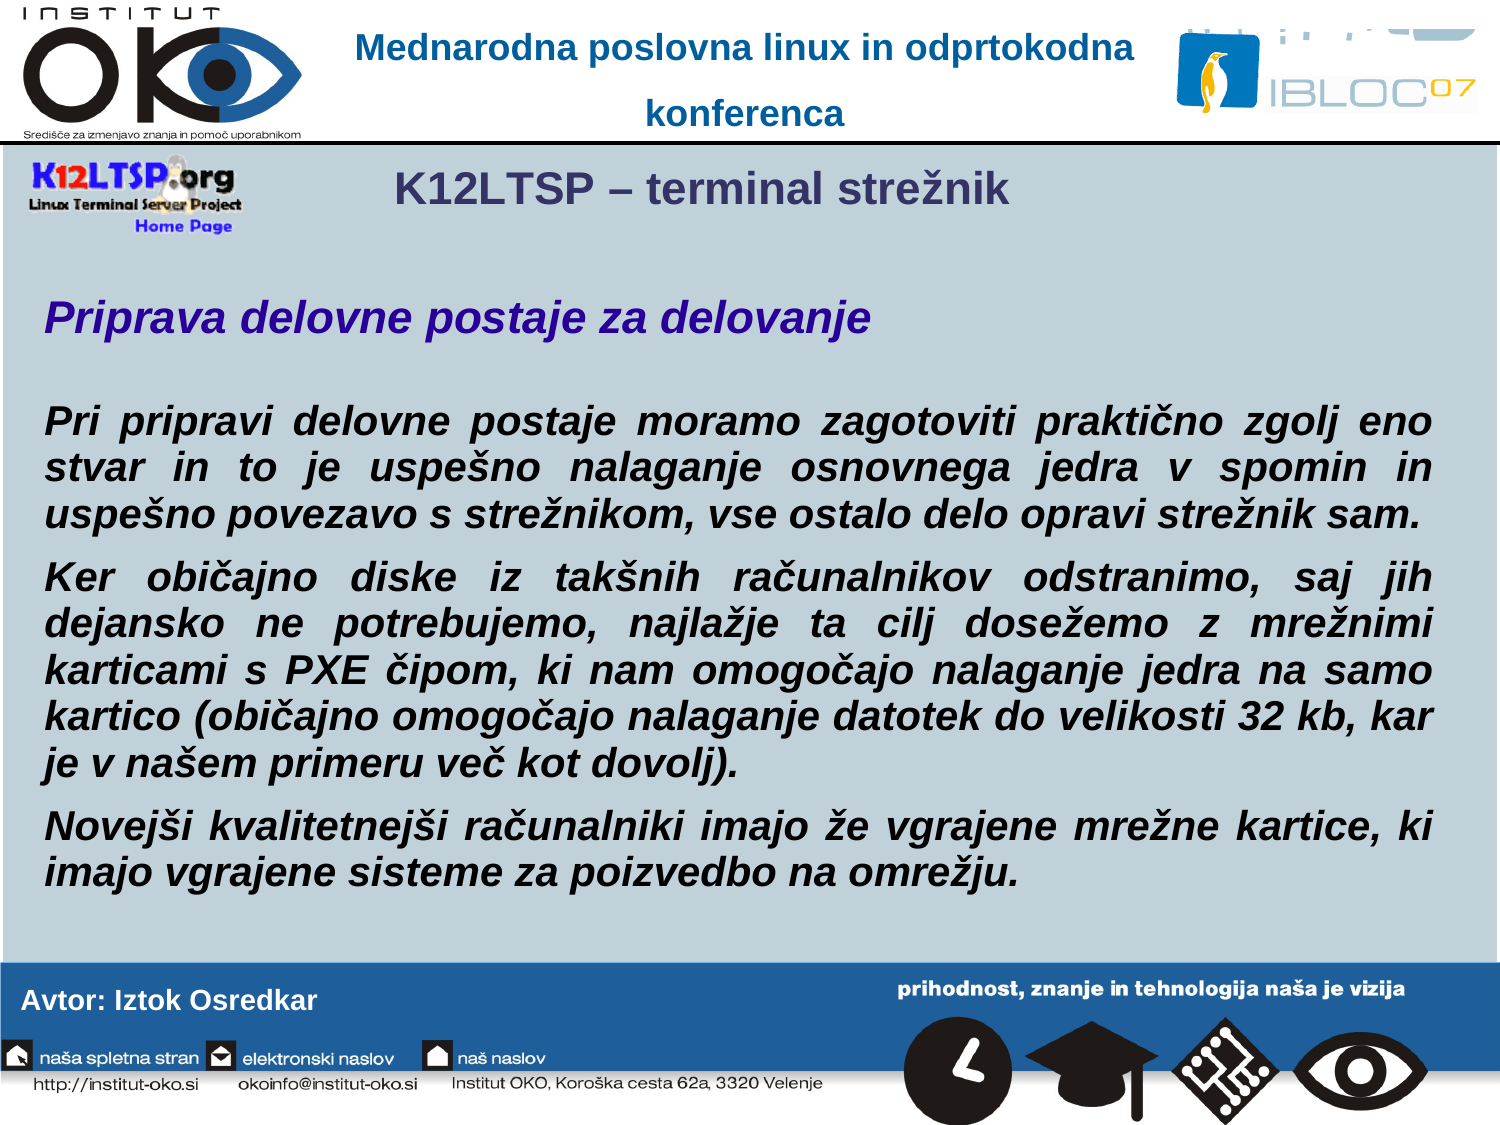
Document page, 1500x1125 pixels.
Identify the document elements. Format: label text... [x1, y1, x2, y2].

list Pri pripravi delovne postaje moramo zagotoviti praktično zgolj eno stvar in to je uspešno nalaganje osnovnega jedra v spomin in uspešno povezavo s strežnikom, vse ostalo delo opravi strežnik sam. Ker običajno diske iz takšnih računalnikov odstranimo, saj jih dejansko ne potrebujemo, najlažje ta cilj dosežemo z mrežnimi karticami s PXE čipom, ki nam omogočajo nalaganje jedra na samo kartico (običajno omogočajo nalaganje datotek do velikosti 32 kb, kar je v našem primeru več kot dovolj). Novejši kvalitetnejši računalniki imajo že vgrajene mrežne kartice, ki imajo vgrajene sisteme za poizvedbo na omrežju. [29, 389, 1453, 911]
title K12LTSP – terminal strežnik [348, 130, 1058, 249]
picture [17, 153, 251, 240]
text_box Mednarodna poslovna linux in odprtokodna konferenca [324, 19, 1176, 141]
text_box Avtor: Iztok Osredkar [5, 976, 431, 1025]
list Priprava delovne postaje za delovanje [29, 284, 945, 389]
chart [0, 145, 1500, 962]
picture [23, 7, 302, 140]
picture [1175, 29, 1477, 119]
picture [0, 962, 1500, 1125]
